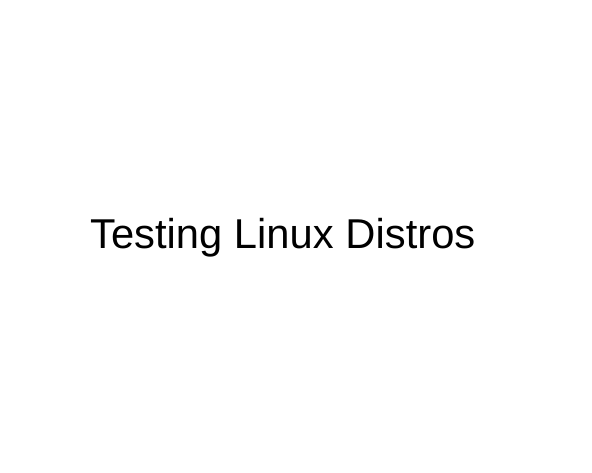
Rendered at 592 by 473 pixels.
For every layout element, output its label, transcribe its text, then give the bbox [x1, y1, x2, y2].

text_box Testing Linux Distros [75, 183, 516, 289]
